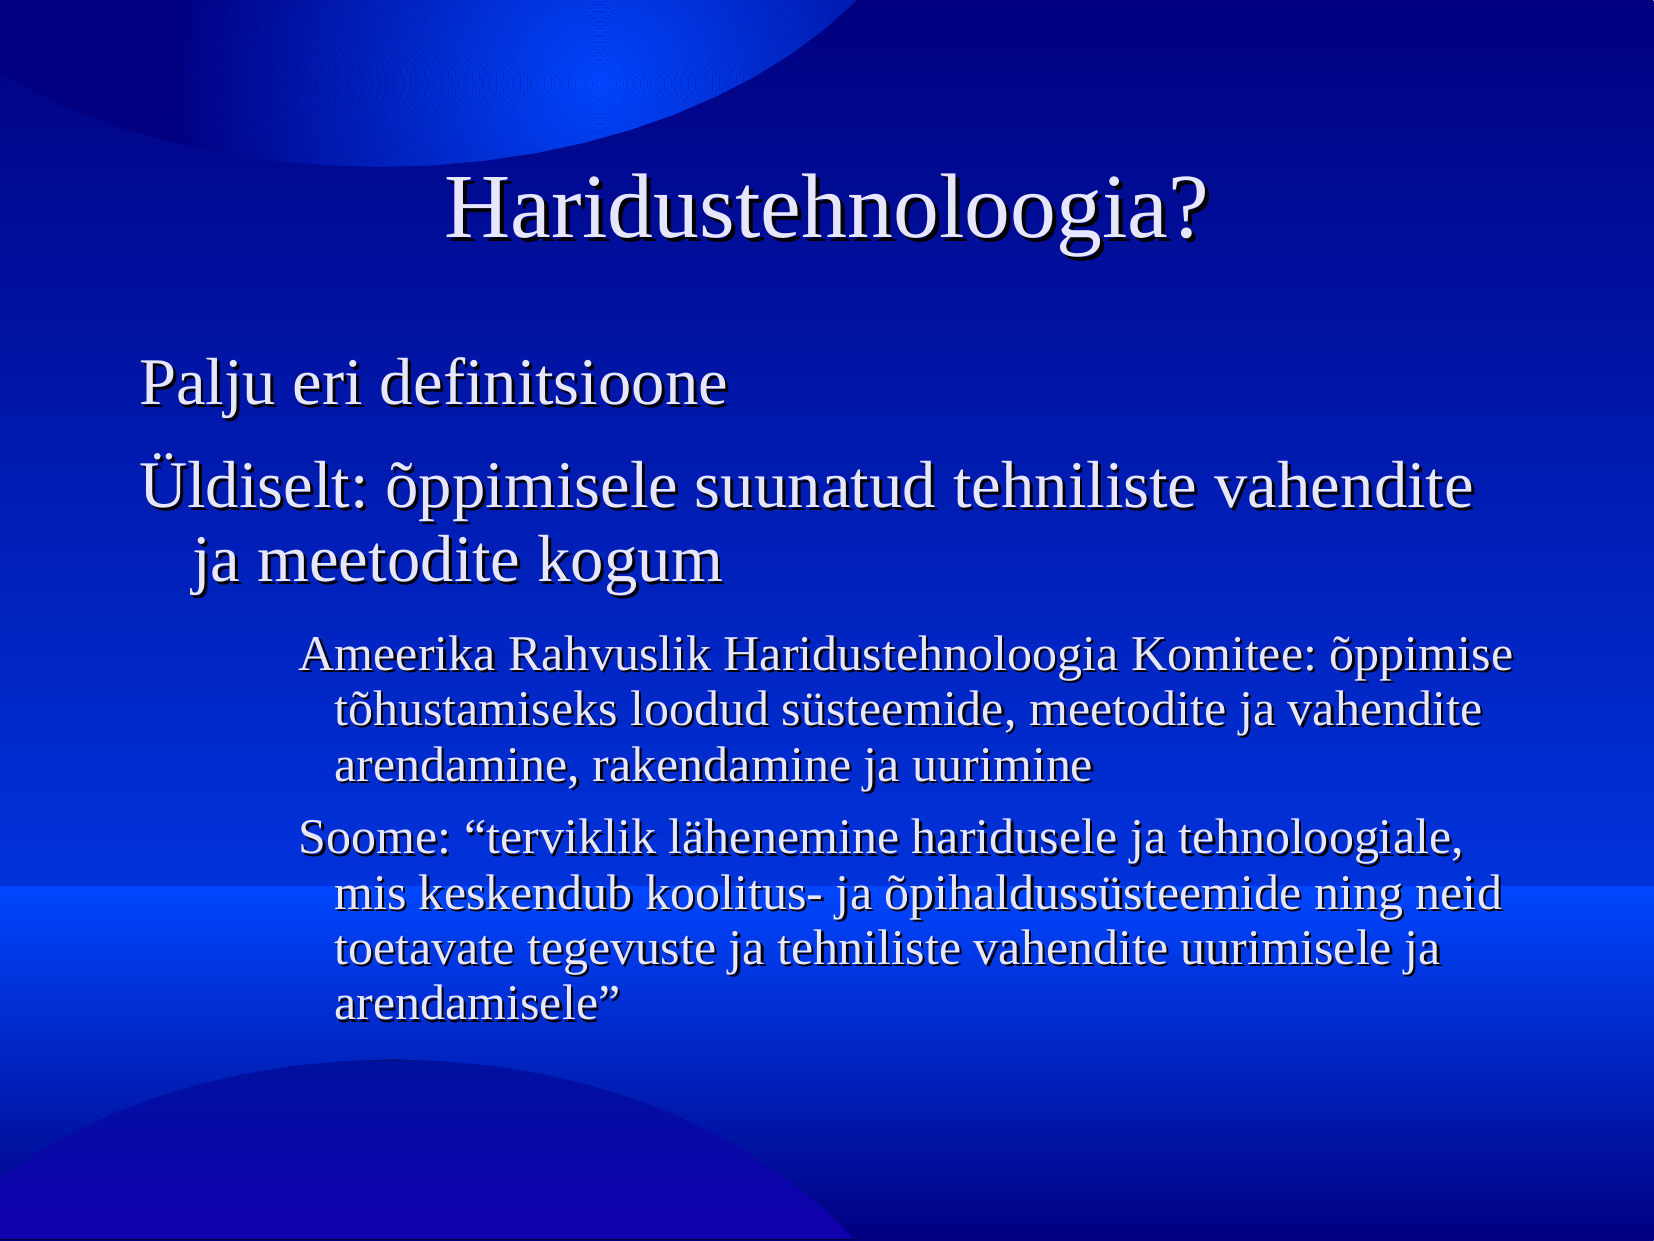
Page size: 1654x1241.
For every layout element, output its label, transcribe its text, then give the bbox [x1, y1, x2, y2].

title Haridustehnoloogia? [121, 102, 1534, 311]
list Palju eri definitsioone Üldiselt: õppimisele suunatud tehniliste vahendite ja meetodite kogum Ameerika Rahvuslik Haridustehnoloogia Komitee: õppimise tõhustamiseks loodud süsteemide, meetodite ja vahendite arendamine, rakendamine ja uurimine Soome: “terviklik lähenemine haridusele ja tehnoloogiale, mis keskendub koolitus- ja õpihaldussüsteemide ning neid toetavate tegevuste ja tehniliste vahendite uurimisele ja arendamisele” [121, 344, 1534, 1127]
